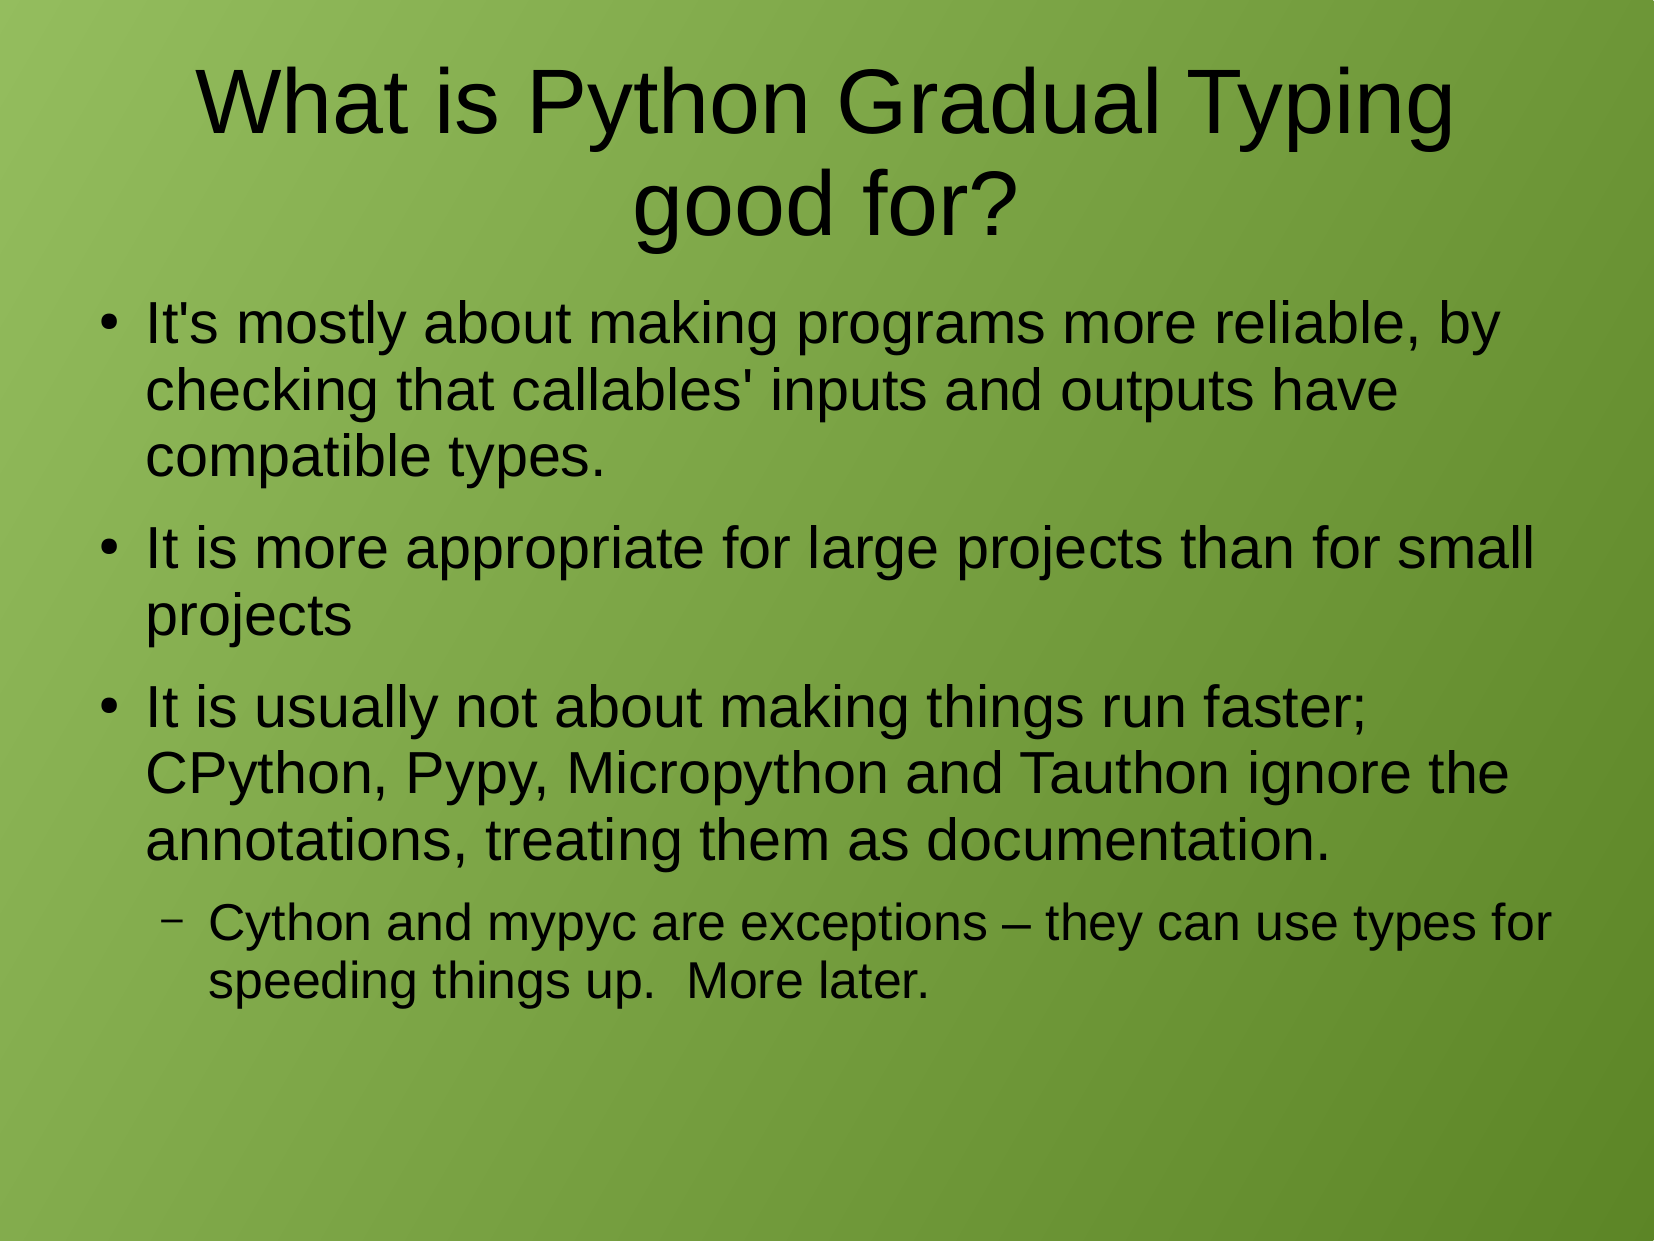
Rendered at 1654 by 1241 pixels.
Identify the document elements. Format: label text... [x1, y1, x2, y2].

list It's mostly about making programs more reliable, by checking that callables' inputs and outputs have compatible types. It is more appropriate for large projects than for small projects It is usually not about making things run faster; CPython, Pypy, Micropython and Tauthon ignore the annotations, treating them as documentation. Cython and mypyc are exceptions – they can use types for speeding things up. More later. [82, 290, 1571, 1010]
title What is Python Gradual Typing good for? [82, 49, 1571, 257]
